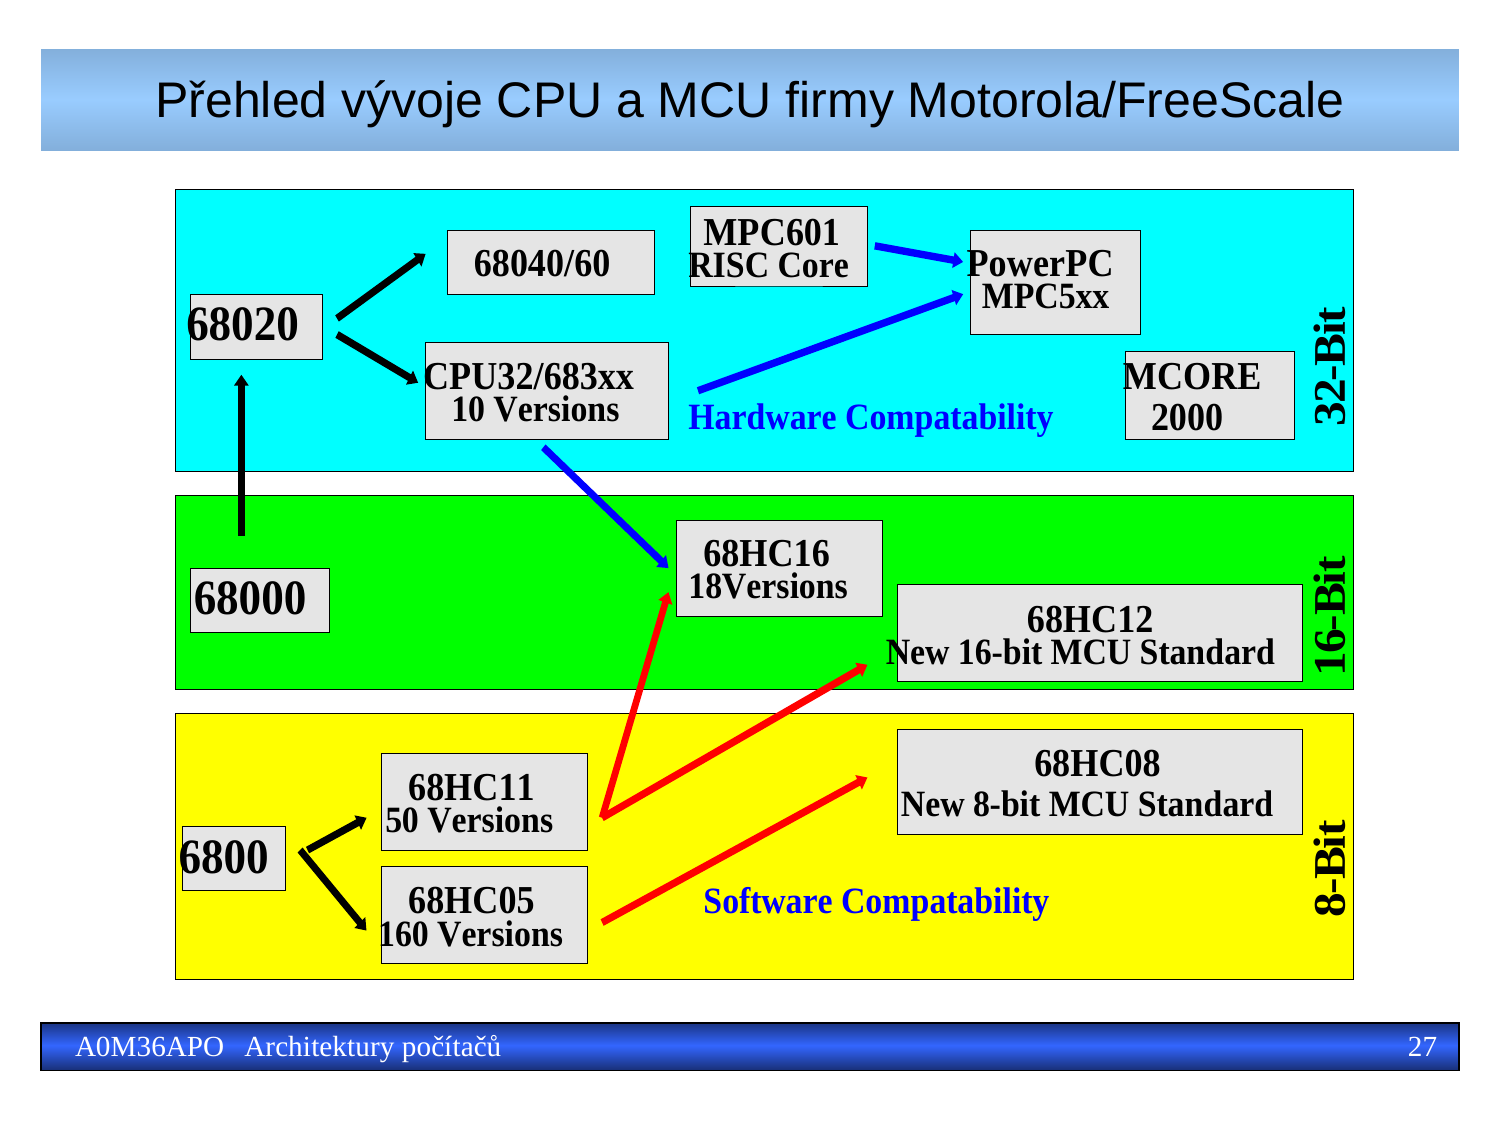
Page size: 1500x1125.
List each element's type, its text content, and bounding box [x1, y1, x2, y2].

chart [129, 151, 1371, 1010]
title Přehled vývoje CPU a MCU firmy Motorola/FreeScale [41, 49, 1459, 151]
